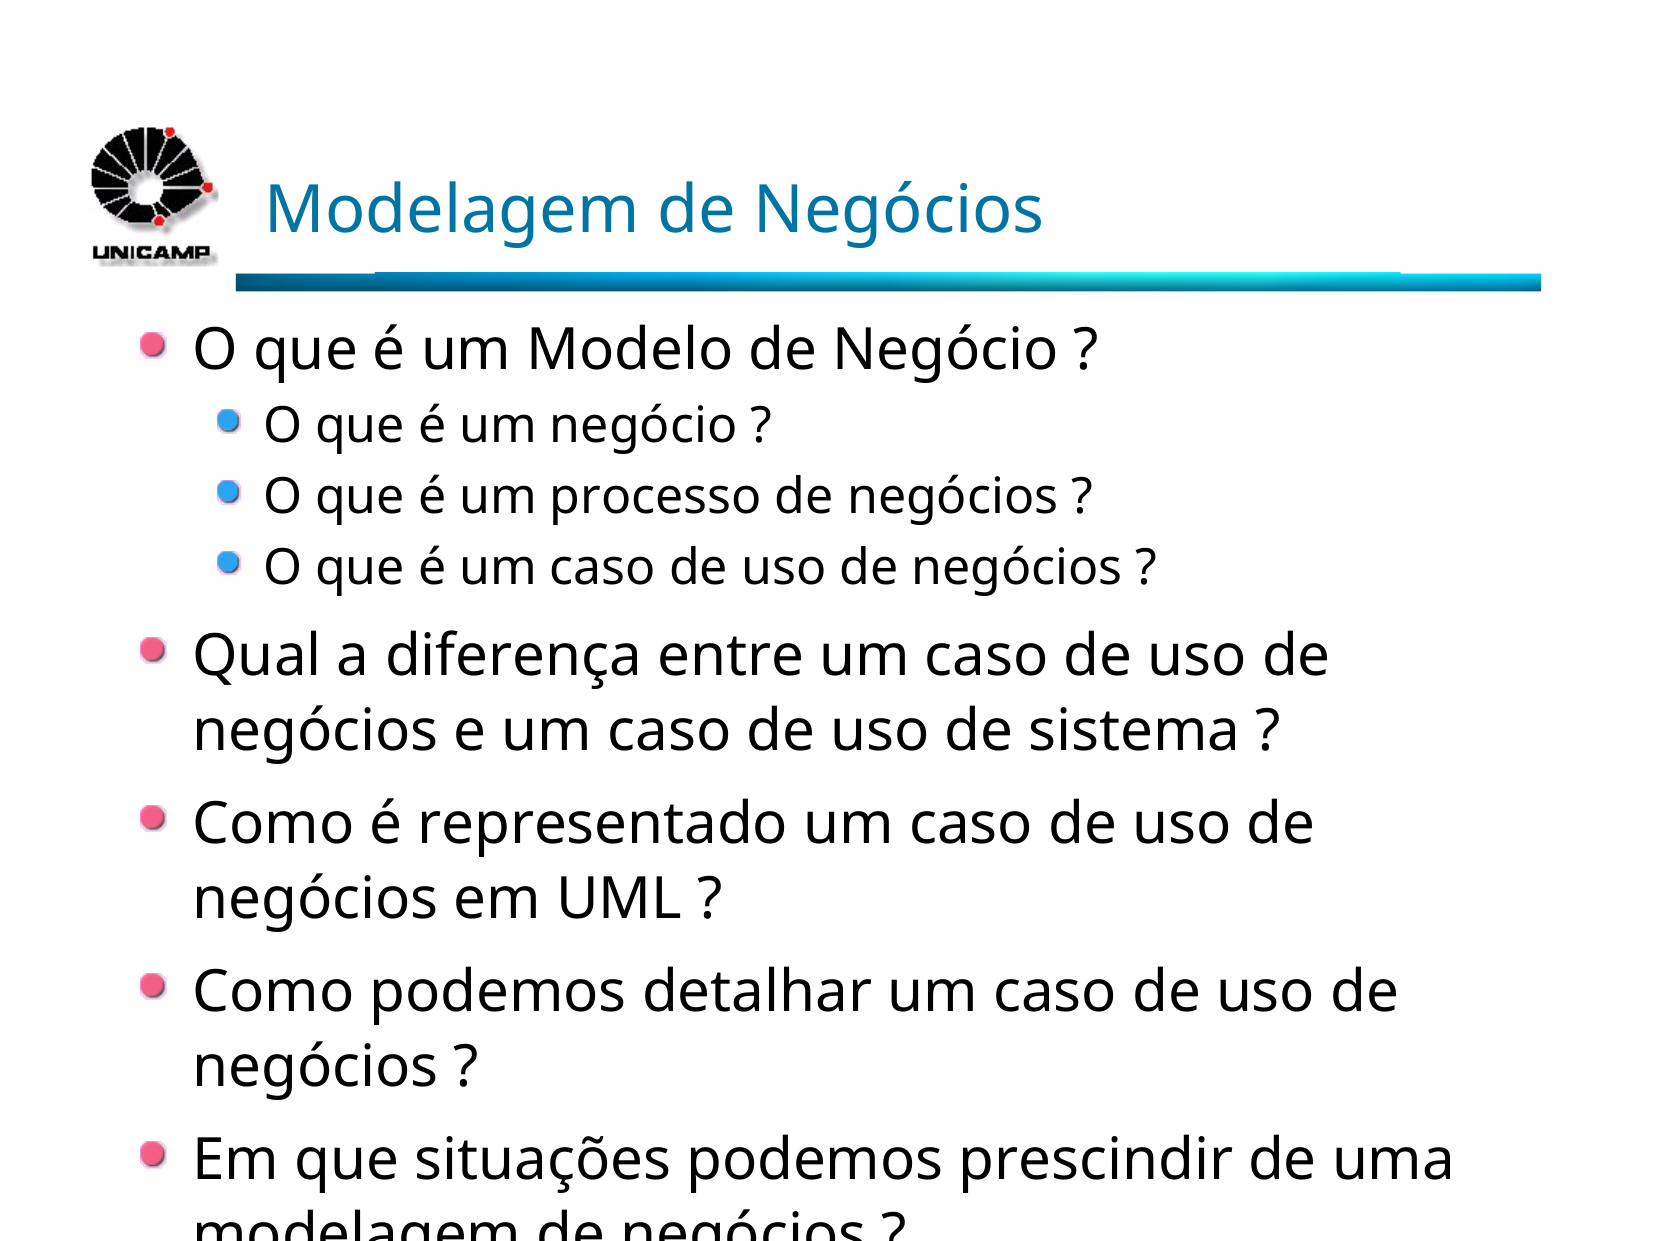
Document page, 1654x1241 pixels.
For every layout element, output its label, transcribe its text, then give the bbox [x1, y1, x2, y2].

list O que é um Modelo de Negócio ? O que é um negócio ? O que é um processo de negócios ? O que é um caso de uso de negócios ? Qual a diferença entre um caso de uso de negócios e um caso de uso de sistema ? Como é representado um caso de uso de negócios em UML ? Como podemos detalhar um caso de uso de negócios ? Em que situações podemos prescindir de uma modelagem de negócios ? [121, 309, 1534, 1182]
title Modelagem de Negócios [264, 42, 1534, 250]
picture [125, 272, 1654, 295]
